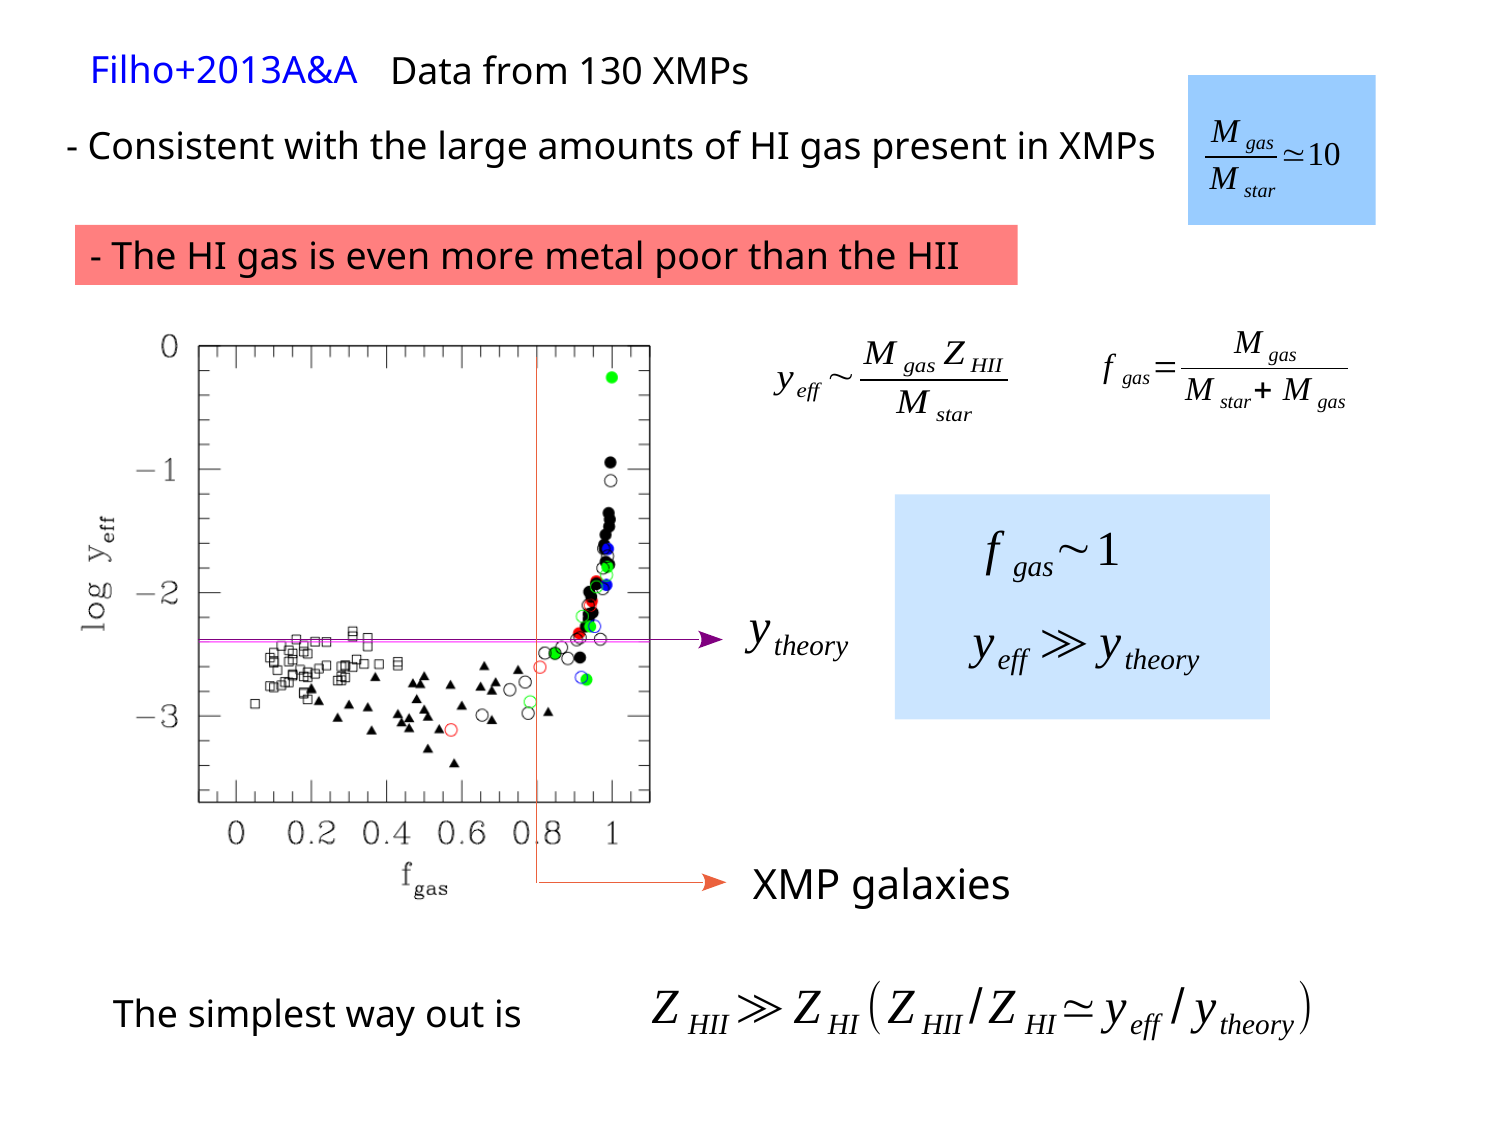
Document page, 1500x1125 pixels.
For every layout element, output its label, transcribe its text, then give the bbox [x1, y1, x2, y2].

text_box XMP galaxies [738, 850, 1025, 916]
chart [1195, 112, 1349, 202]
text_box The simplest way out is [98, 982, 547, 1043]
text_box - Consistent with the large amounts of HI gas present in XMPs [51, 114, 1180, 265]
text_box Data from 130 XMPs [375, 39, 769, 100]
chart [637, 977, 1327, 1041]
chart [730, 600, 860, 662]
chart [1087, 323, 1358, 413]
chart [762, 333, 1019, 426]
chart [953, 614, 1213, 676]
text_box Filho+2013A&A [75, 38, 373, 99]
text_box - The HI gas is even more metal poor than the HII [75, 265, 1018, 285]
chart [962, 521, 1132, 583]
text_box [1188, 75, 1376, 225]
text_box [894, 494, 1270, 720]
picture [59, 302, 711, 920]
